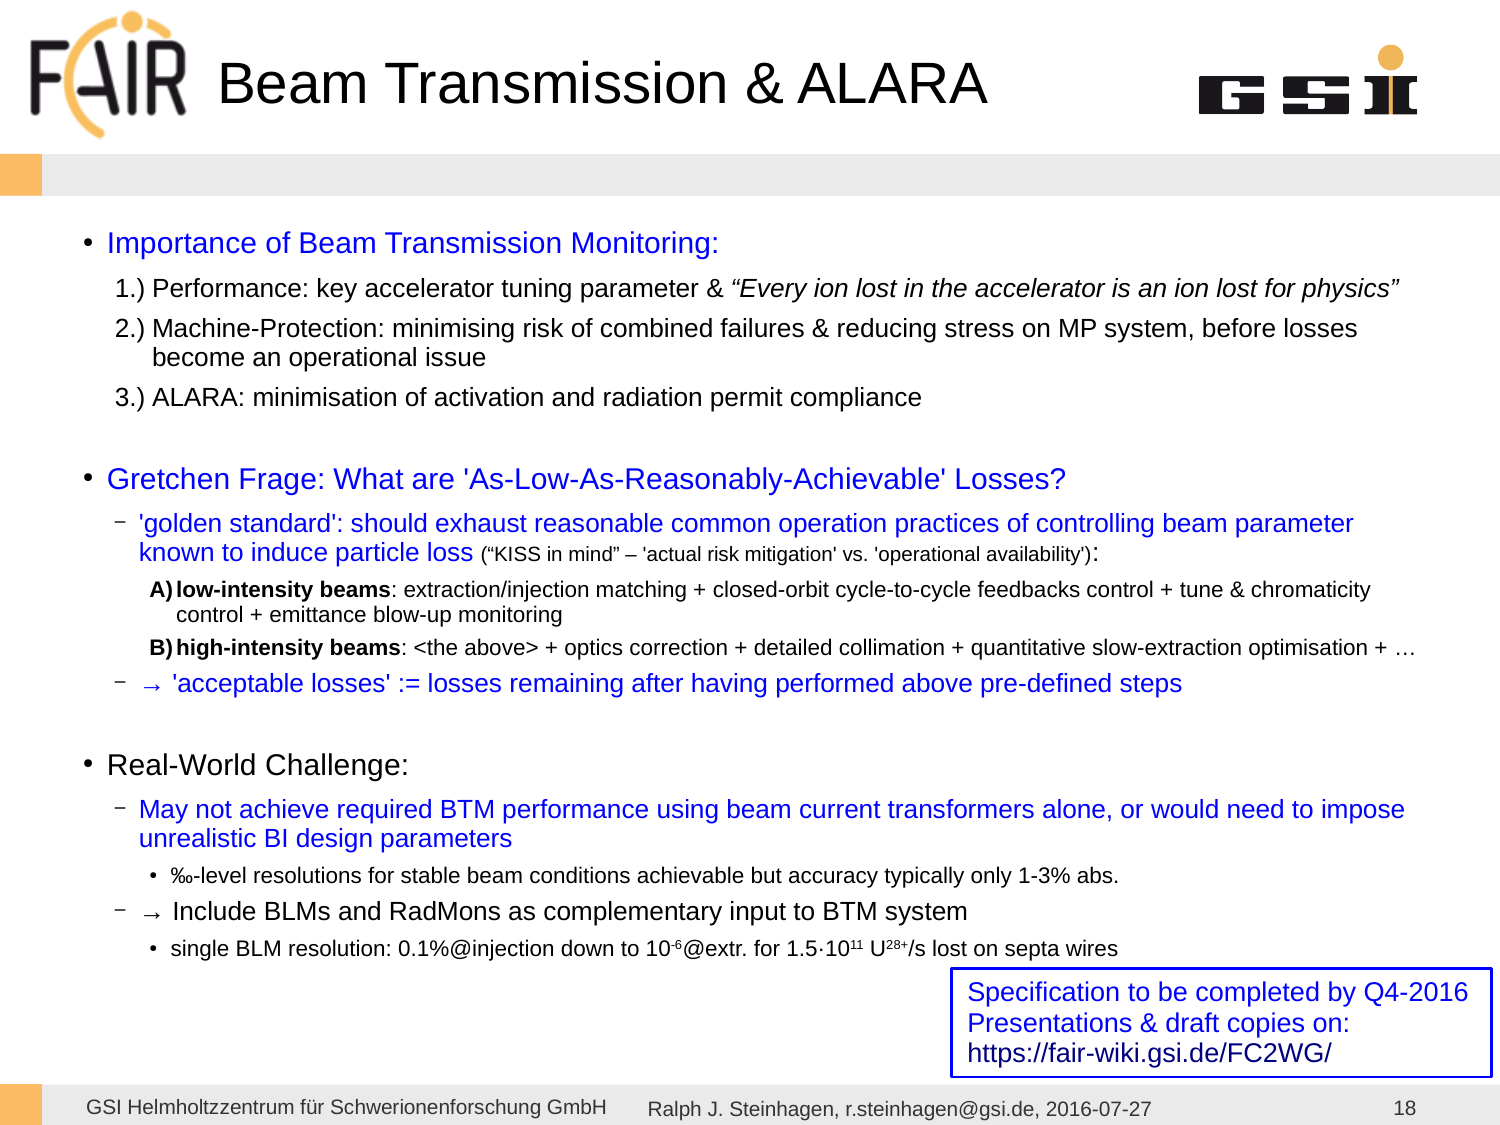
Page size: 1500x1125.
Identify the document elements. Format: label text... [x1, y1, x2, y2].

list Importance of Beam Transmission Monitoring: Performance: key accelerator tuning parameter & “Every ion lost in the accelerator is an ion lost for physics” Machine-Protection: minimising risk of combined failures & reducing stress on MP system, before losses become an operational issue ALARA: minimisation of activation and radiation permit compliance Gretchen Frage: What are 'As-Low-As-Reasonably-Achievable' Losses? 'golden standard': should exhaust reasonable common operation practices of controlling beam parameter known to induce particle loss (“KISS in mind” – 'actual risk mitigation' vs. 'operational availability'): low-intensity beams: extraction/injection matching + closed-orbit cycle-to-cycle feedbacks control + tune & chromaticity control + emittance blow-up monitoring high-intensity beams: <the above> + optics correction + detailed collimation + quantitative slow-extraction optimisation + … → 'acceptable losses' := losses remaining after having performed above pre-defined steps Real-World Challenge: May not achieve required BTM performance using beam current transformers alone, or would need to impose unrealistic BI design parameters ‰-level resolutions for stable beam conditions achievable but accuracy typically only 1-3% abs. → Include BLMs and RadMons as complementary input to BTM system single BLM resolution: 0.1%@injection down to 10-6@extr. for 1.5·1011 U28+/s lost on septa wires [75, 226, 1418, 969]
title Beam Transmission & ALARA [217, 20, 1180, 147]
picture [1197, 42, 1419, 117]
picture [30, 9, 187, 141]
text_box Specification to be completed by Q4-2016 Presentations & draft copies on: https://fair-wiki.gsi.de/FC2WG/ [951, 968, 1492, 1077]
